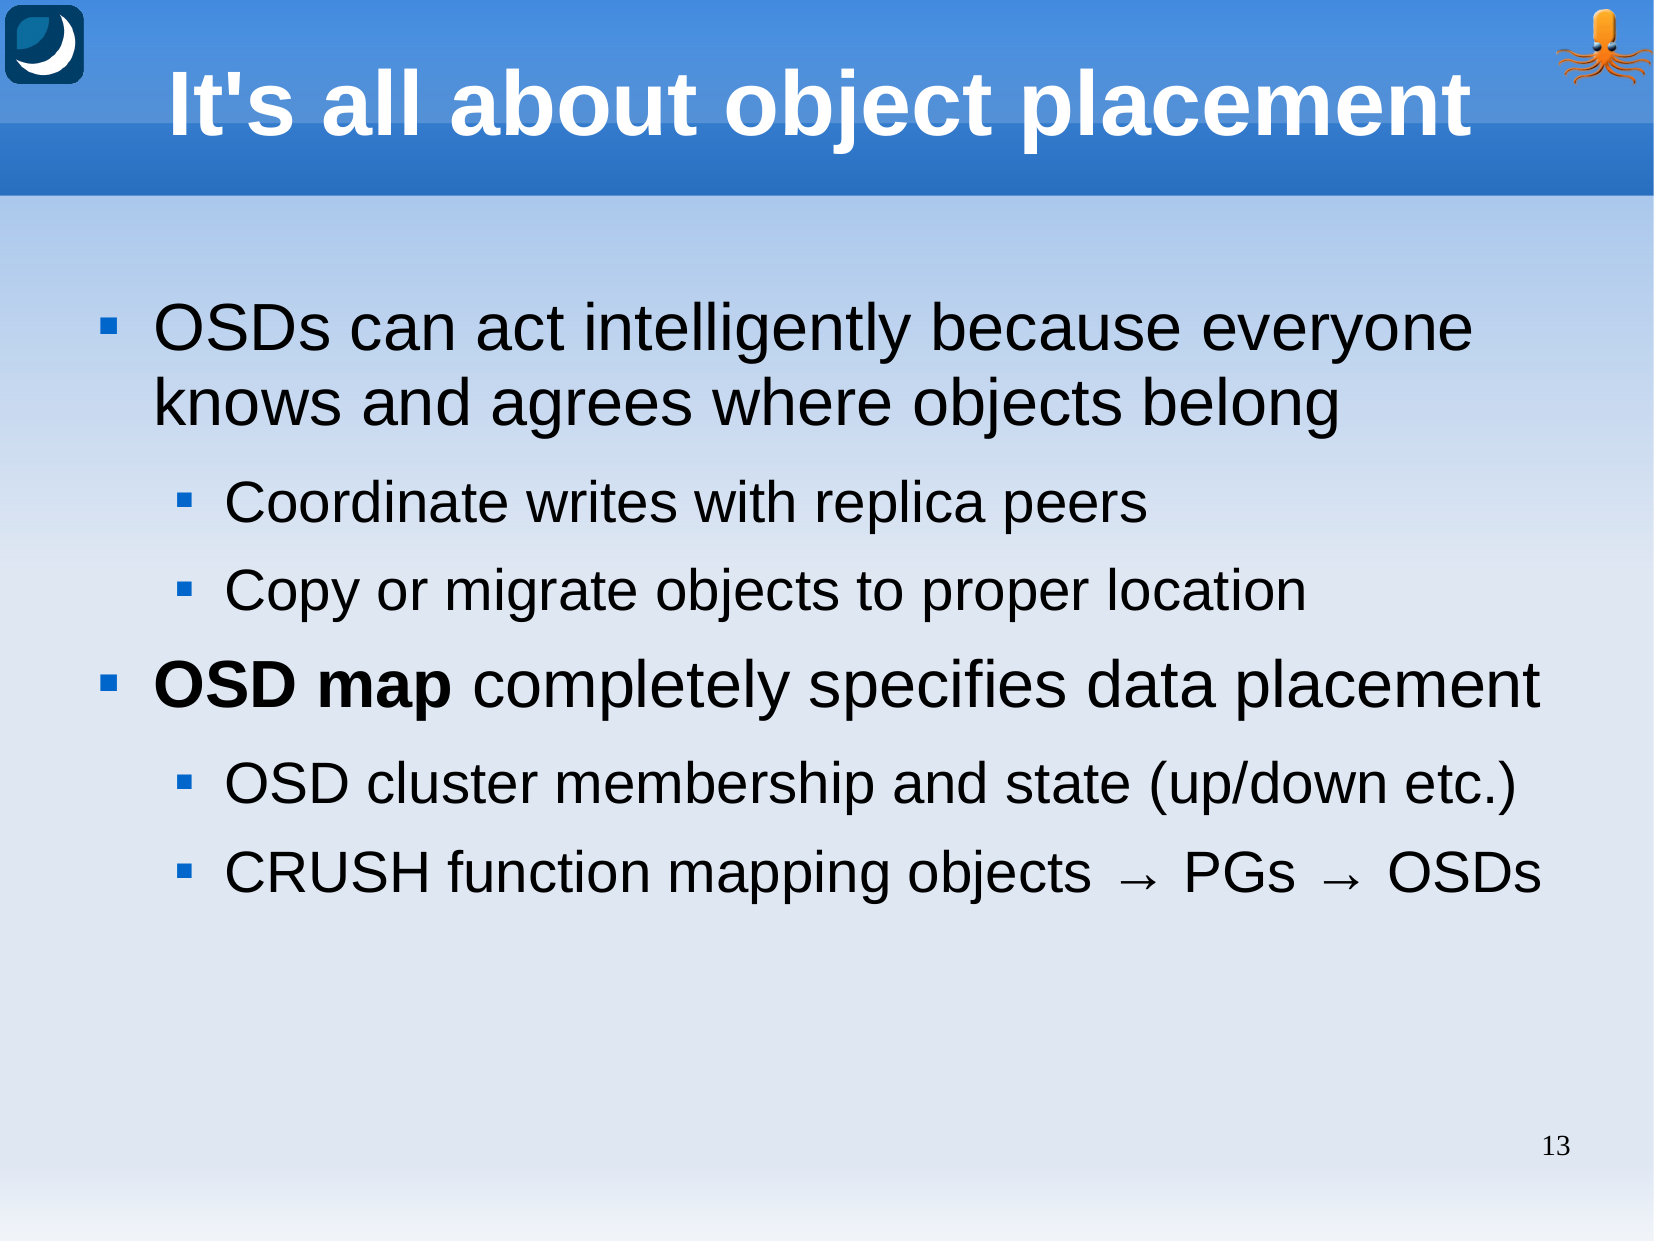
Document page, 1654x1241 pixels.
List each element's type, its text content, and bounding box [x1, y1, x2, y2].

list OSDs can act intelligently because everyone knows and agrees where objects belong Coordinate writes with replica peers Copy or migrate objects to proper location OSD map completely specifies data placement OSD cluster membership and state (up/down etc.) CRUSH function mapping objects → PGs → OSDs [82, 290, 1571, 1094]
picture [0, 0, 1654, 1241]
title It's all about object placement [76, 0, 1565, 208]
